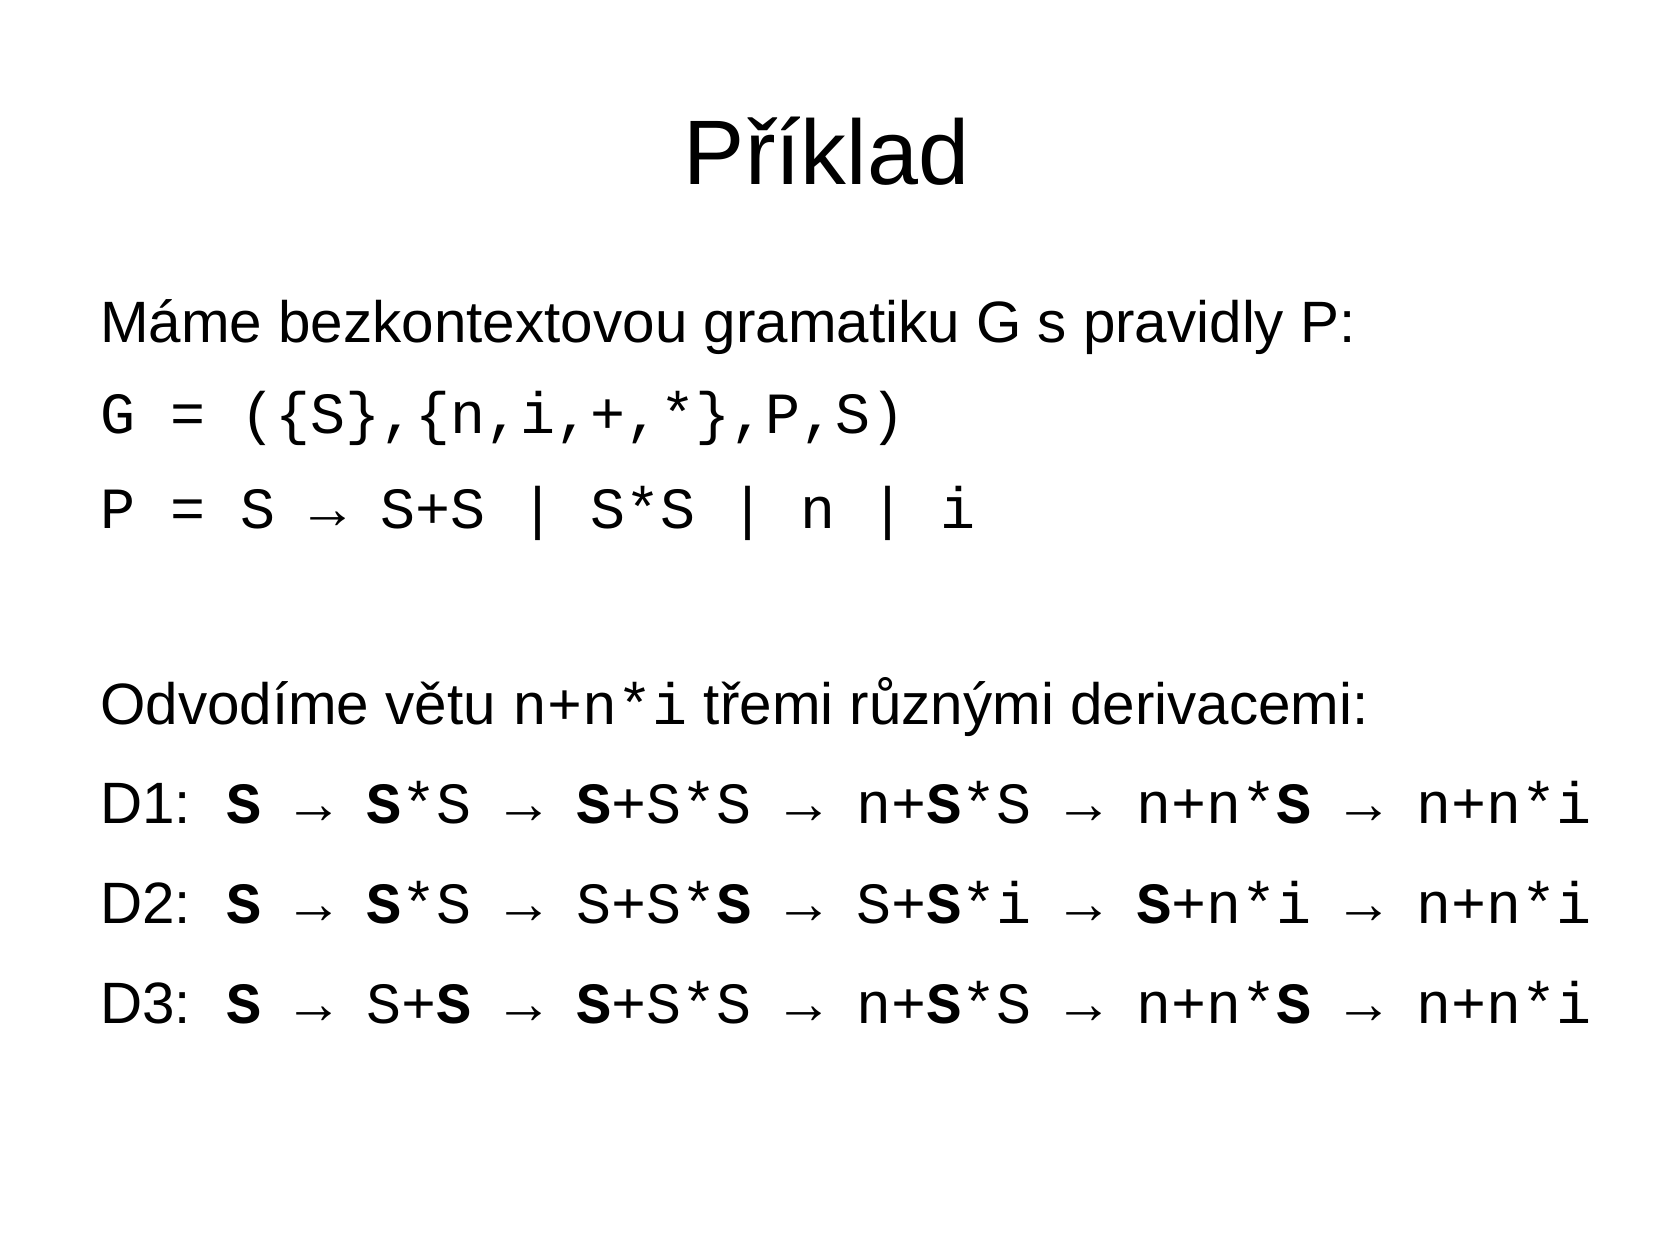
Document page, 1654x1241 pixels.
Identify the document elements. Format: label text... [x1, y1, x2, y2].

title Příklad [82, 56, 1571, 250]
list Máme bezkontextovou gramatiku G s pravidly P: G = ({S},{n,i,+,*},P,S) P = S → S+S | S*S | n | i Odvodíme větu n+n*i třemi různými derivacemi: D1: S → S*S → S+S*S → n+S*S → n+n*S → n+n*i D2: S → S*S → S+S*S → S+S*i → S+n*i → n+n*i D3: S → S+S → S+S*S → n+S*S → n+n*S → n+n*i [29, 290, 1625, 1094]
